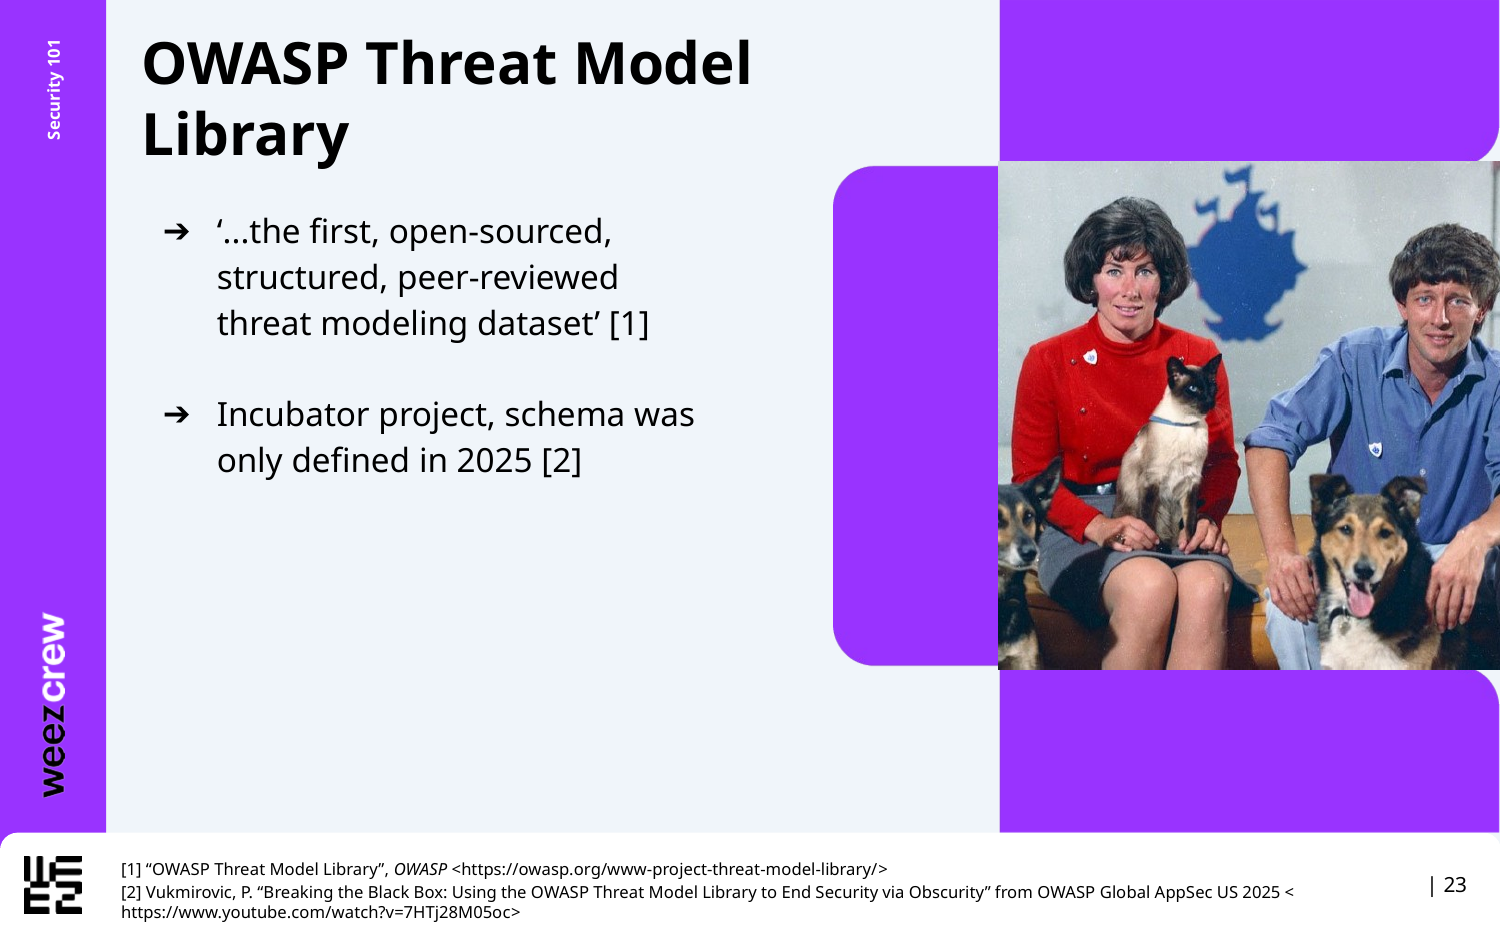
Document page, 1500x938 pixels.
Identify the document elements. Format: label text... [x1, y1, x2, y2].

picture [833, 0, 1500, 833]
title OWASP Threat Model Library [126, 24, 976, 170]
picture [24, 856, 82, 914]
subtitle [1] “OWASP Threat Model Library”, OWASP <https://owasp.org/www-project-threat-model-library/> [2] Vukmirovic, P. “Breaking the Black Box: Using the OWASP Threat Model Library to End Security via Obscurity” from OWASP Global AppSec US 2025 <https://www.youtube.com/watch?v=7HTj28M05oc> [106, 838, 1426, 938]
list ‘...the first, open-sourced, structured, peer-reviewed threat modeling dataset’ [1] Incubator project, schema was only defined in 2025 [2] [126, 188, 713, 809]
title Security 101 [0, 24, 107, 497]
slide_number | <number> [1426, 850, 1482, 922]
picture [43, 612, 65, 798]
